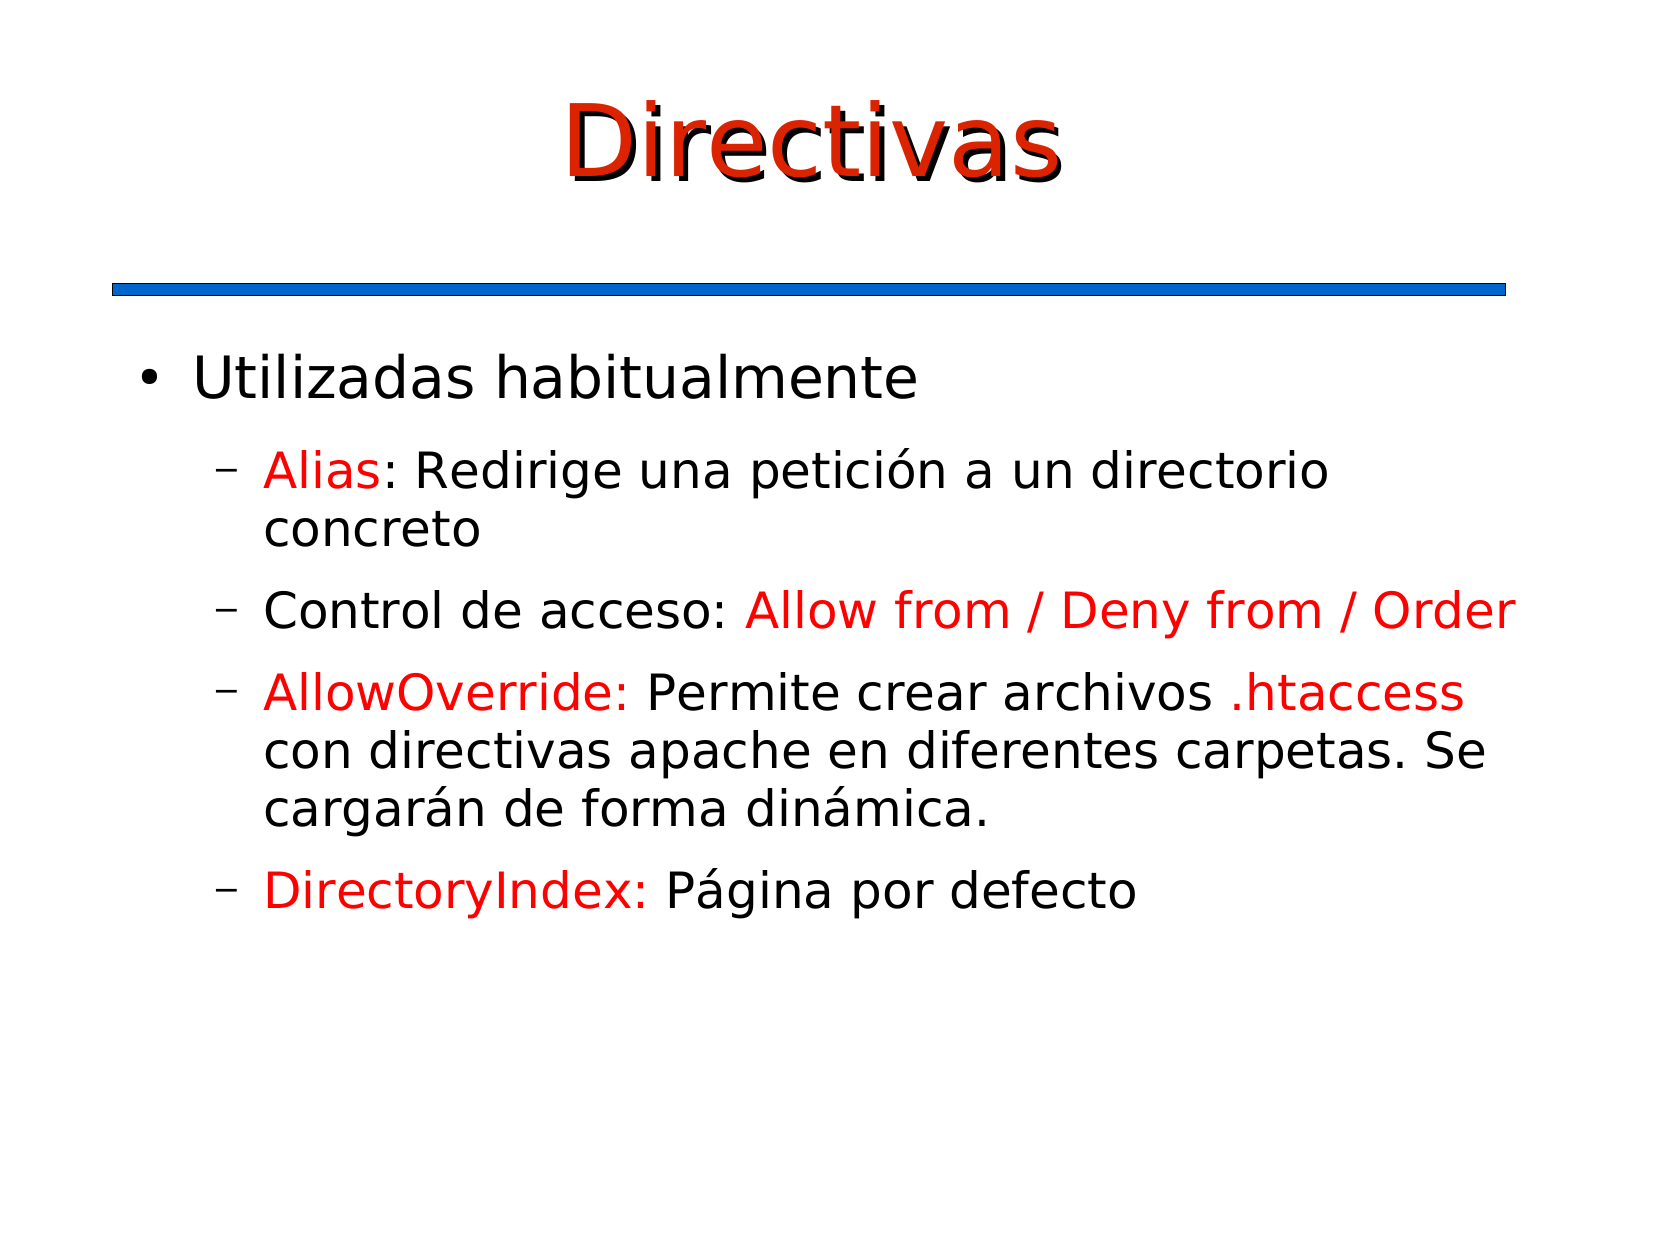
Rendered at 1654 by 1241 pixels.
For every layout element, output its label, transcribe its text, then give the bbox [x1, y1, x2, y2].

list Utilizadas habitualmente Alias: Redirige una petición a un directorio concreto Control de acceso: Allow from / Deny from / Order AllowOverride: Permite crear archivos .htaccess con directivas apache en diferentes carpetas. Se cargarán de forma dinámica. DirectoryIndex: Página por defecto [121, 344, 1534, 1127]
title Directivas [121, 37, 1534, 246]
